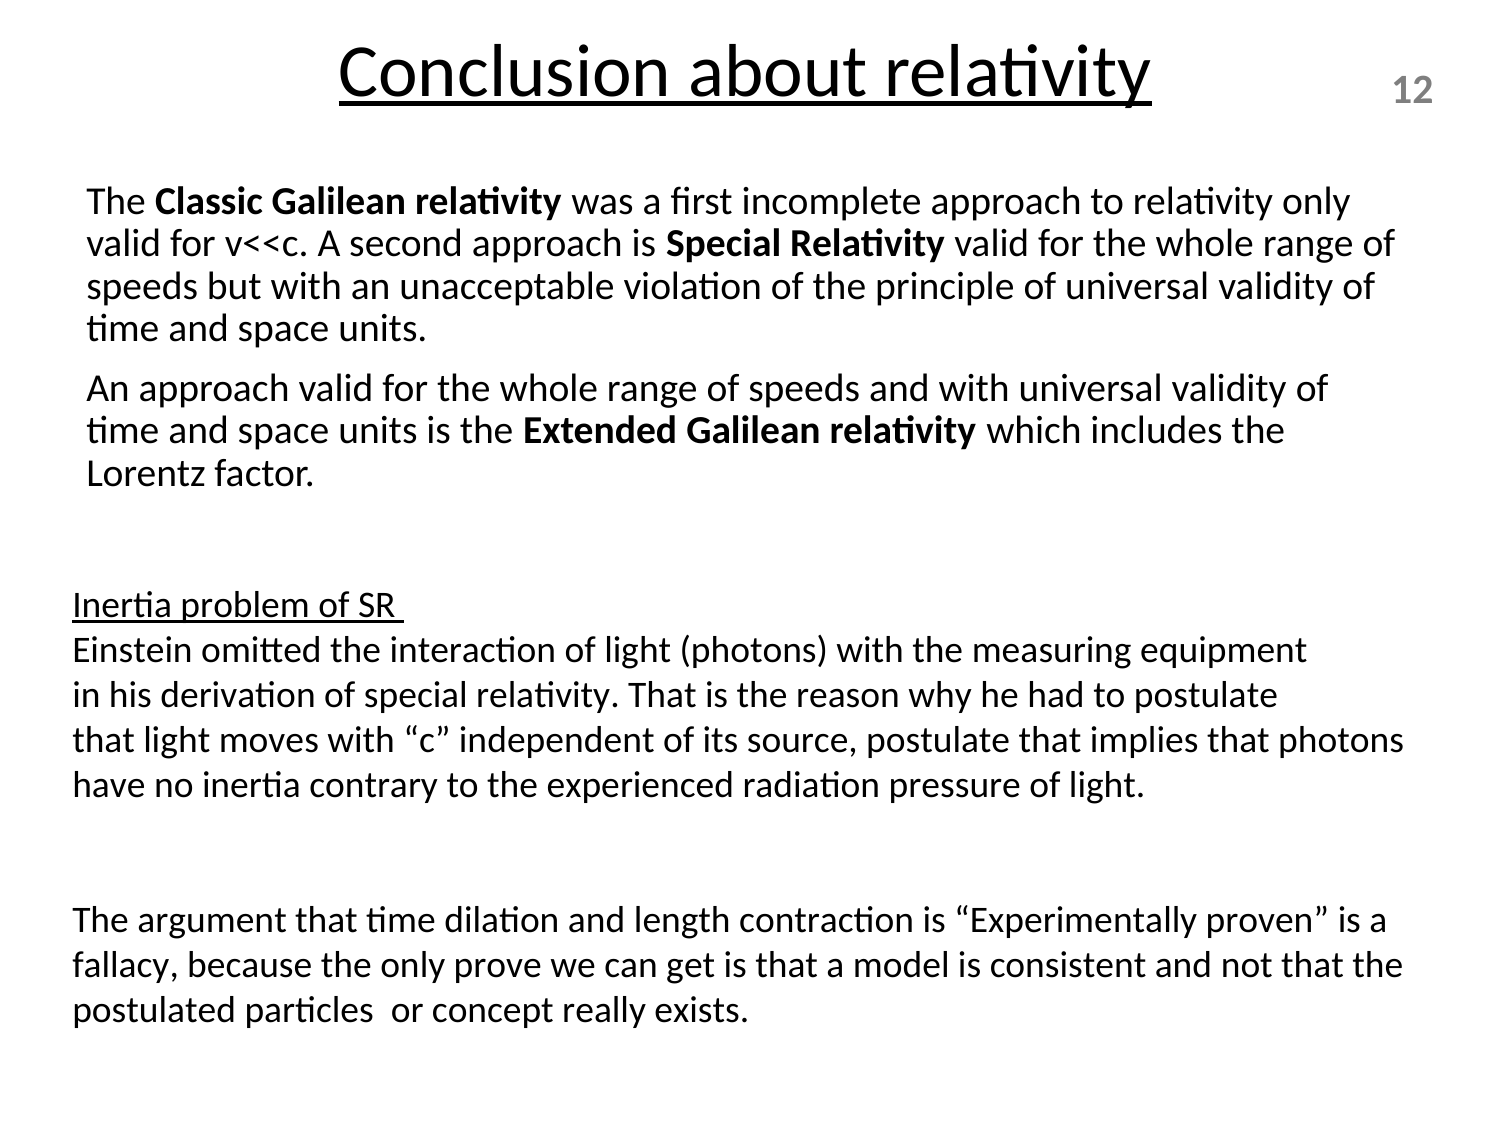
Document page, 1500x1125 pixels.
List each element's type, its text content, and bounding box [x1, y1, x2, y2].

text_box 12 [1376, 54, 1449, 121]
list The Classic Galilean relativity was a first incomplete approach to relativity only valid for v<<c. A second approach is Special Relativity valid for the whole range of speeds but with an unacceptable violation of the principle of universal validity of time and space units. An approach valid for the whole range of speeds and with universal validity of time and space units is the Extended Galilean relativity which includes the Lorentz factor. [71, 172, 1422, 539]
title Conclusion about relativity [70, 7, 1421, 126]
text_box Inertia problem of SR Einstein omitted the interaction of light (photons) with the measuring equipment in his derivation of special relativity. That is the reason why he had to postulate that light moves with “c” independent of its source, postulate that implies that photons have no inertia contrary to the experienced radiation pressure of light. The argument that time dilation and length contraction is “Experimentally proven” is a fallacy, because the only prove we can get is that a model is consistent and not that the postulated particles or concept really exists. [57, 572, 1440, 1043]
